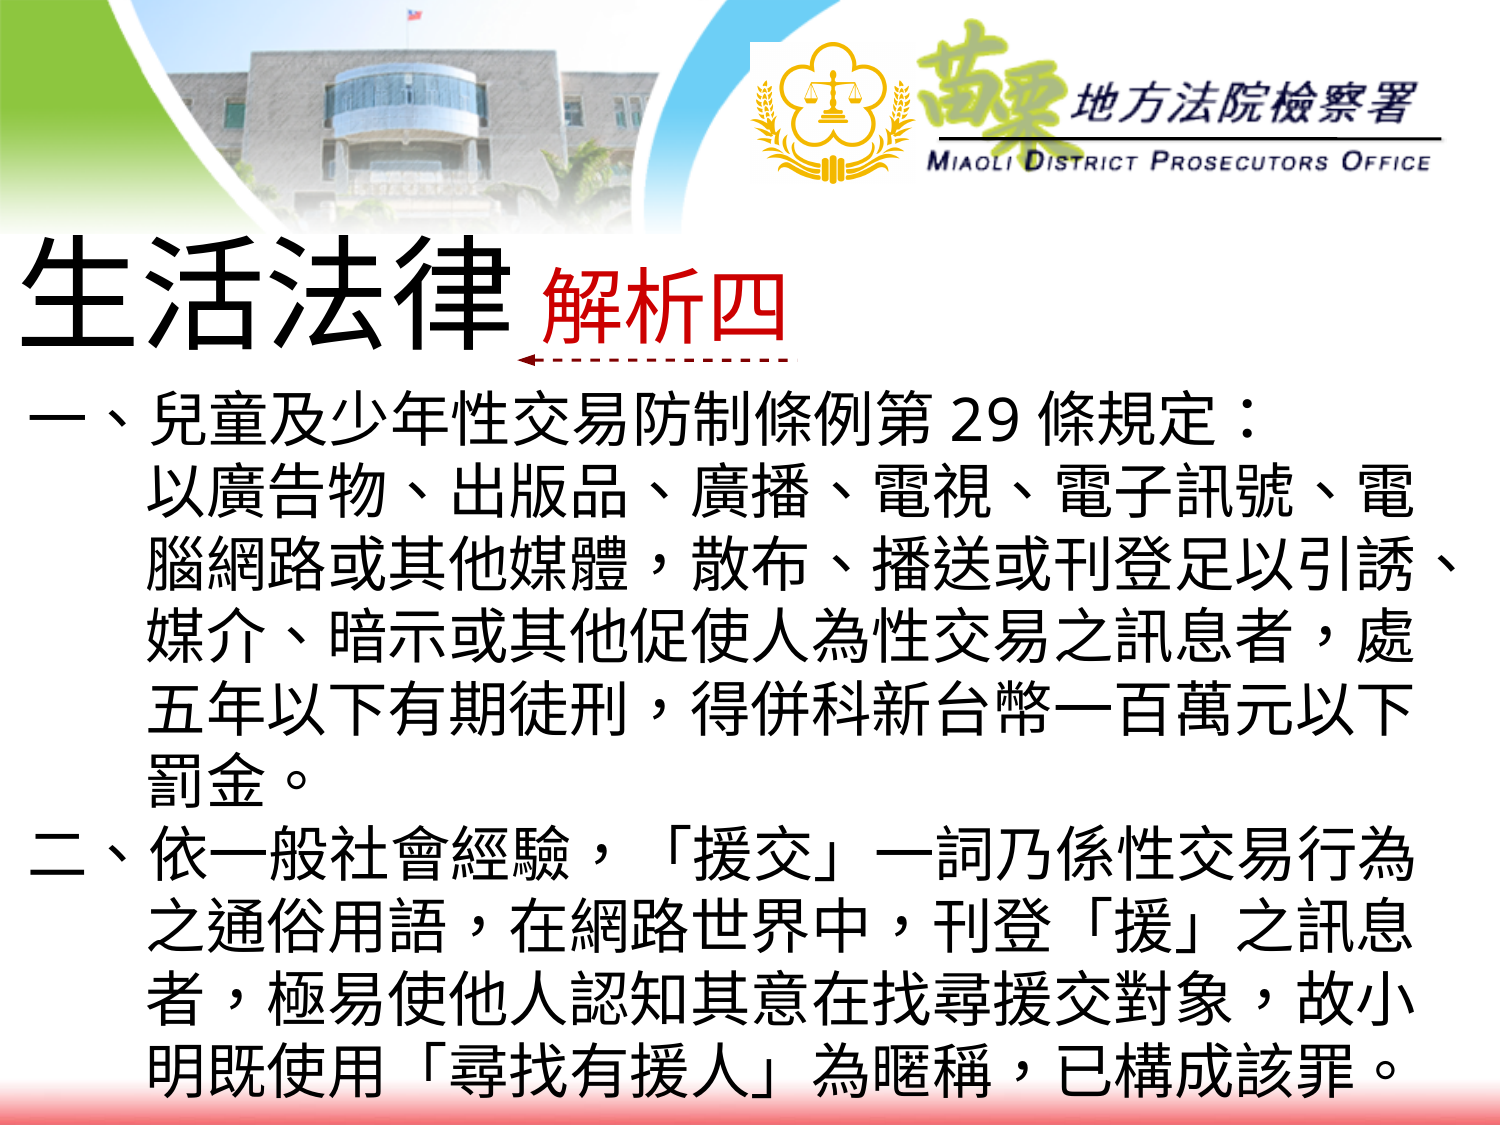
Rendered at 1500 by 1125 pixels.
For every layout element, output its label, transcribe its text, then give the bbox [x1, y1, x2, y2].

text_box 解析四 [525, 247, 805, 362]
picture [0, 1026, 1500, 1125]
text_box 一、兒童及少年性交易防制條例第29條規定： 以廣告物、出版品、廣播、電視、電子訊號、電腦網路或其他媒體，散布、播送或刊登足以引誘、媒介、暗示或其他促使人為性交易之訊息者，處五年以下有期徒刑，得併科新台幣一百萬元以下罰金。 二、依一般社會經驗，「援交」一詞乃係性交易行為之通俗用語，在網路世界中，刊登「援」之訊息者，極易使他人認知其意在找尋援交對象，故小明既使用「尋找有援人」為暱稱，已構成該罪。 [12, 373, 1483, 1113]
text_box 生活法律 [0, 208, 531, 374]
